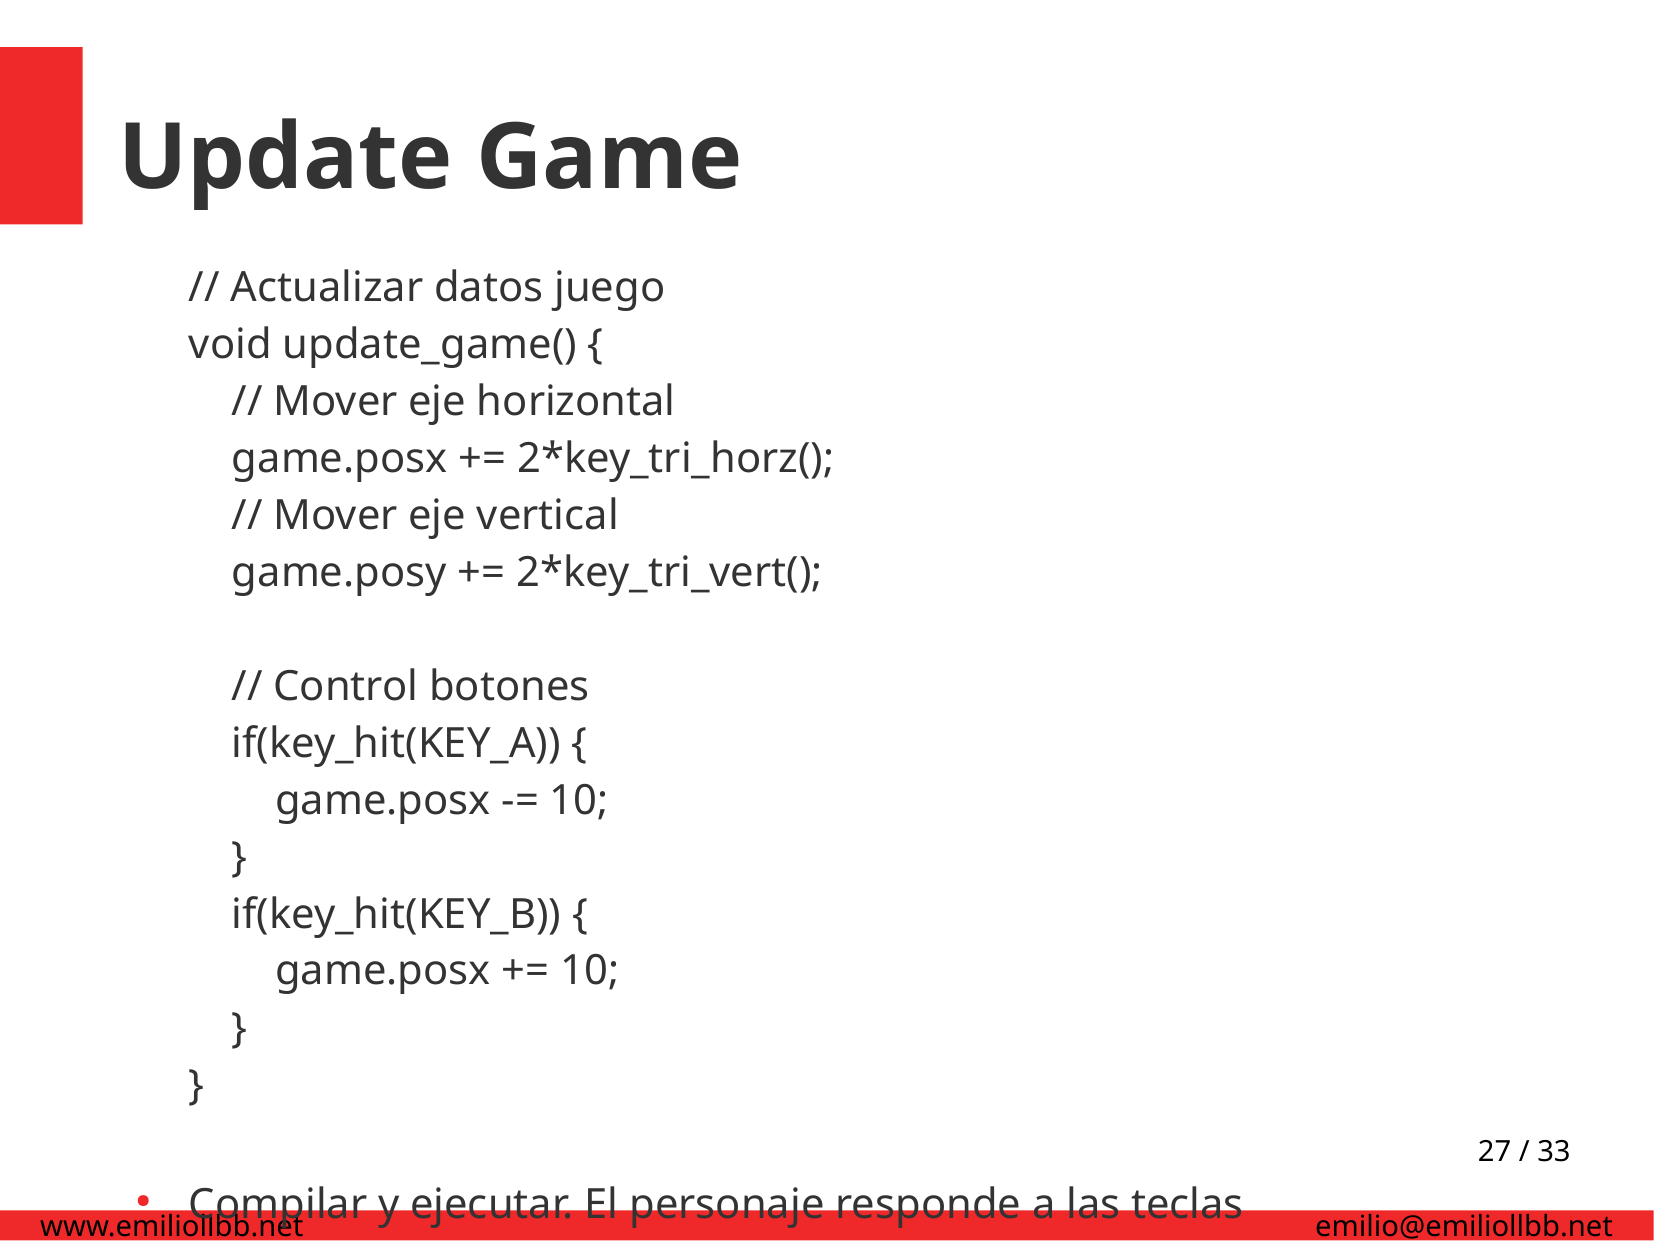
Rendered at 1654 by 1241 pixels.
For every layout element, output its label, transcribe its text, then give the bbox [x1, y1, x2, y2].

list // Actualizar datos juego void update_game() { // Mover eje horizontal game.posx += 2*key_tri_horz(); // Mover eje vertical game.posy += 2*key_tri_vert(); // Control botones if(key_hit(KEY_A)) { game.posx -= 10; } if(key_hit(KEY_B)) { game.posx += 10; } } Compilar y ejecutar. El personaje responde a las teclas En la rama movimiento se encuentra el código del ejemplo [118, 256, 1536, 1074]
title Update Game [118, 49, 1571, 257]
